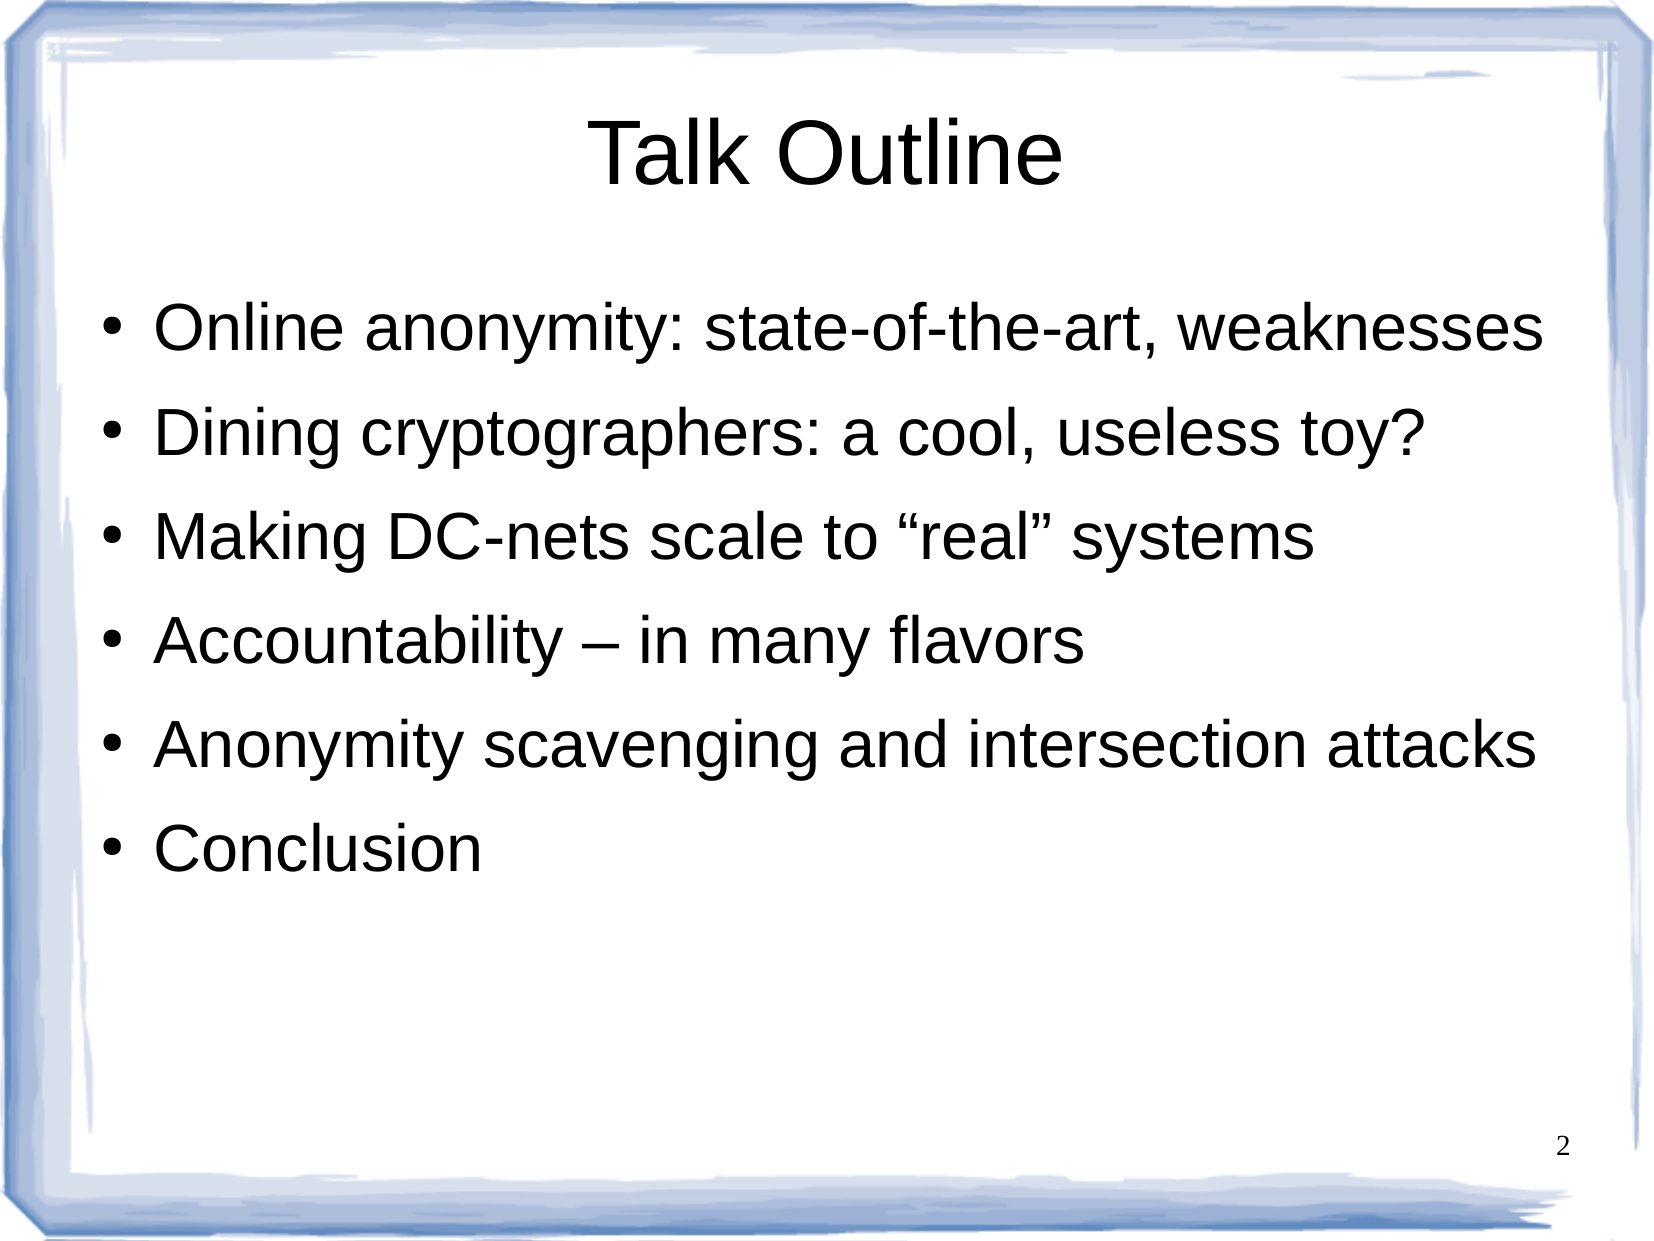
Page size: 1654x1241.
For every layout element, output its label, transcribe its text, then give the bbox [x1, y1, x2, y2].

picture [0, 0, 1654, 1241]
title Talk Outline [82, 49, 1571, 257]
list Online anonymity: state-of-the-art, weaknesses Dining cryptographers: a cool, useless toy? Making DC-nets scale to “real” systems Accountability – in many flavors Anonymity scavenging and intersection attacks Conclusion [82, 290, 1571, 885]
